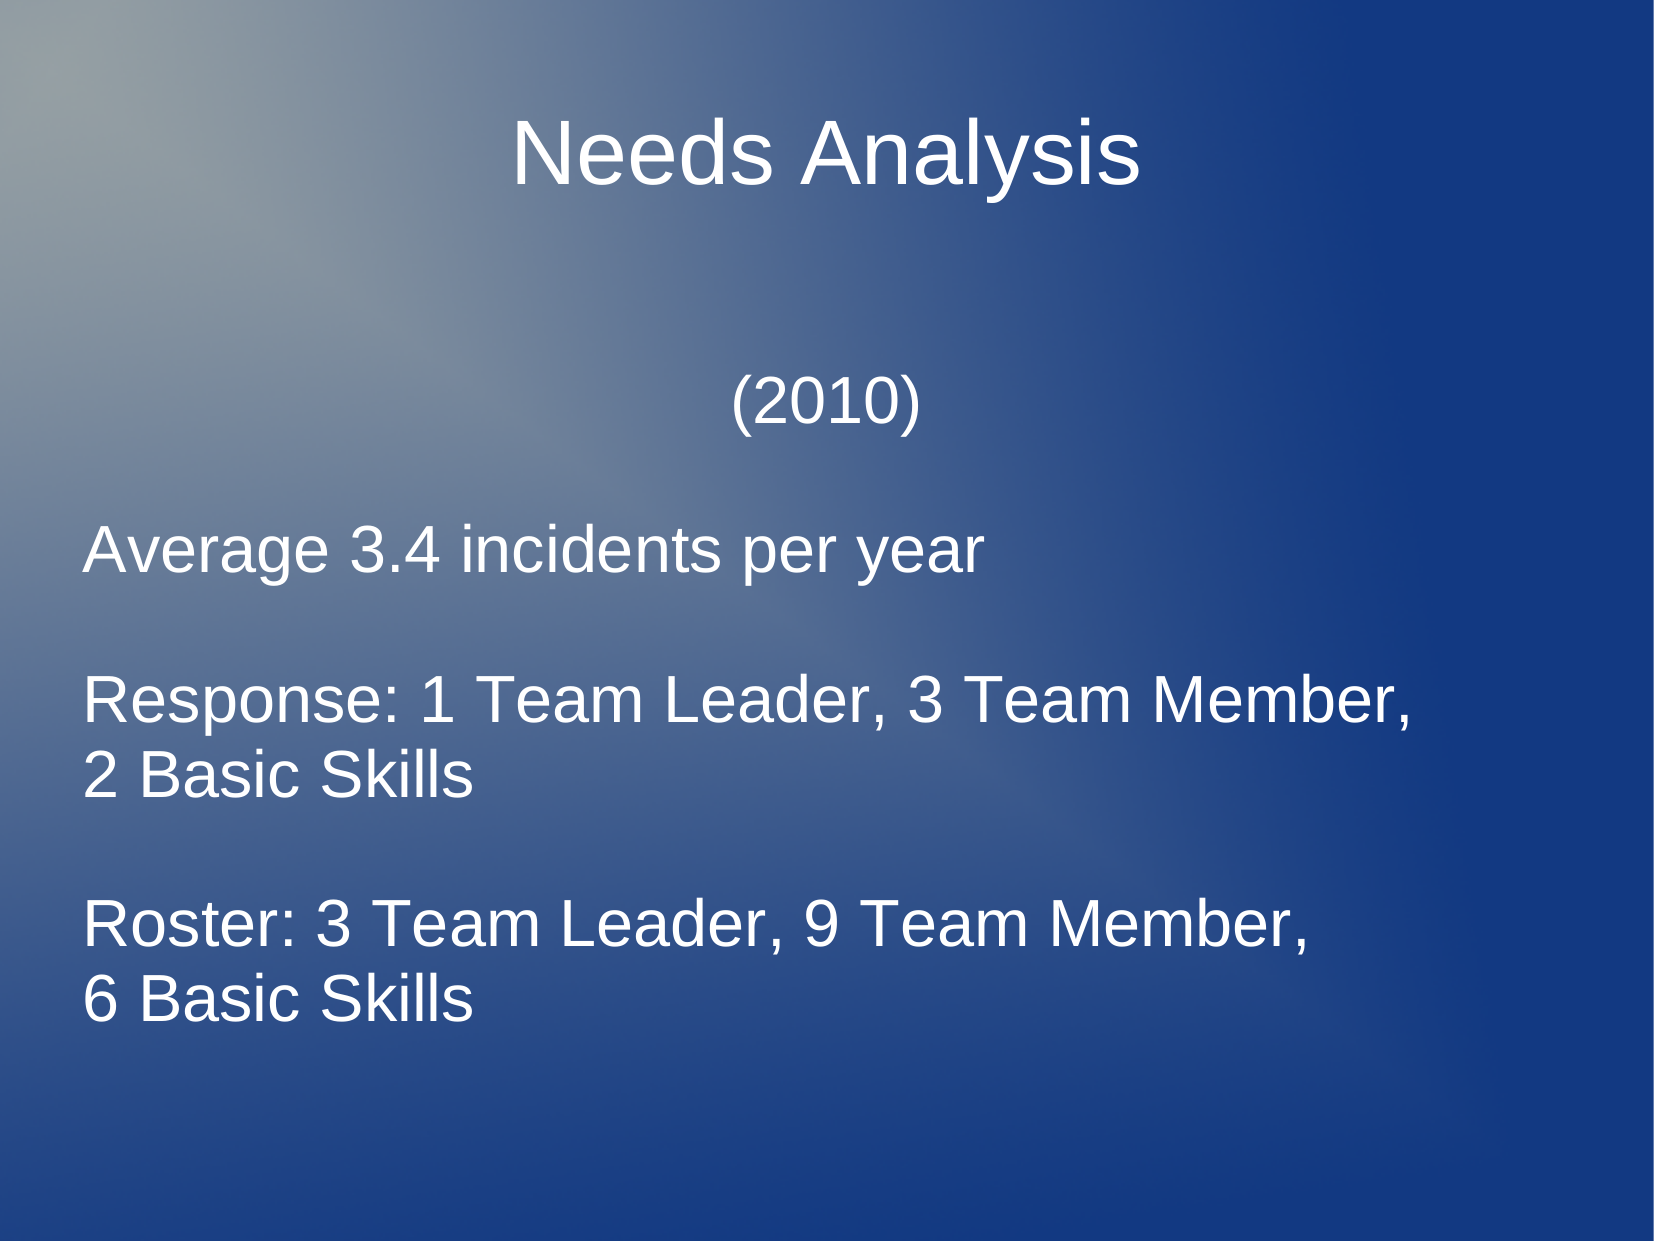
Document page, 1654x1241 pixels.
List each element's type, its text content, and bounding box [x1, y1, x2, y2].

picture [0, 0, 1654, 1241]
subtitle (2010) Average 3.4 incidents per year Response: 1 Team Leader, 3 Team Member, 2 Basic Skills Roster: 3 Team Leader, 9 Team Member, 6 Basic Skills [82, 297, 1571, 1102]
title Needs Analysis [82, 56, 1571, 250]
